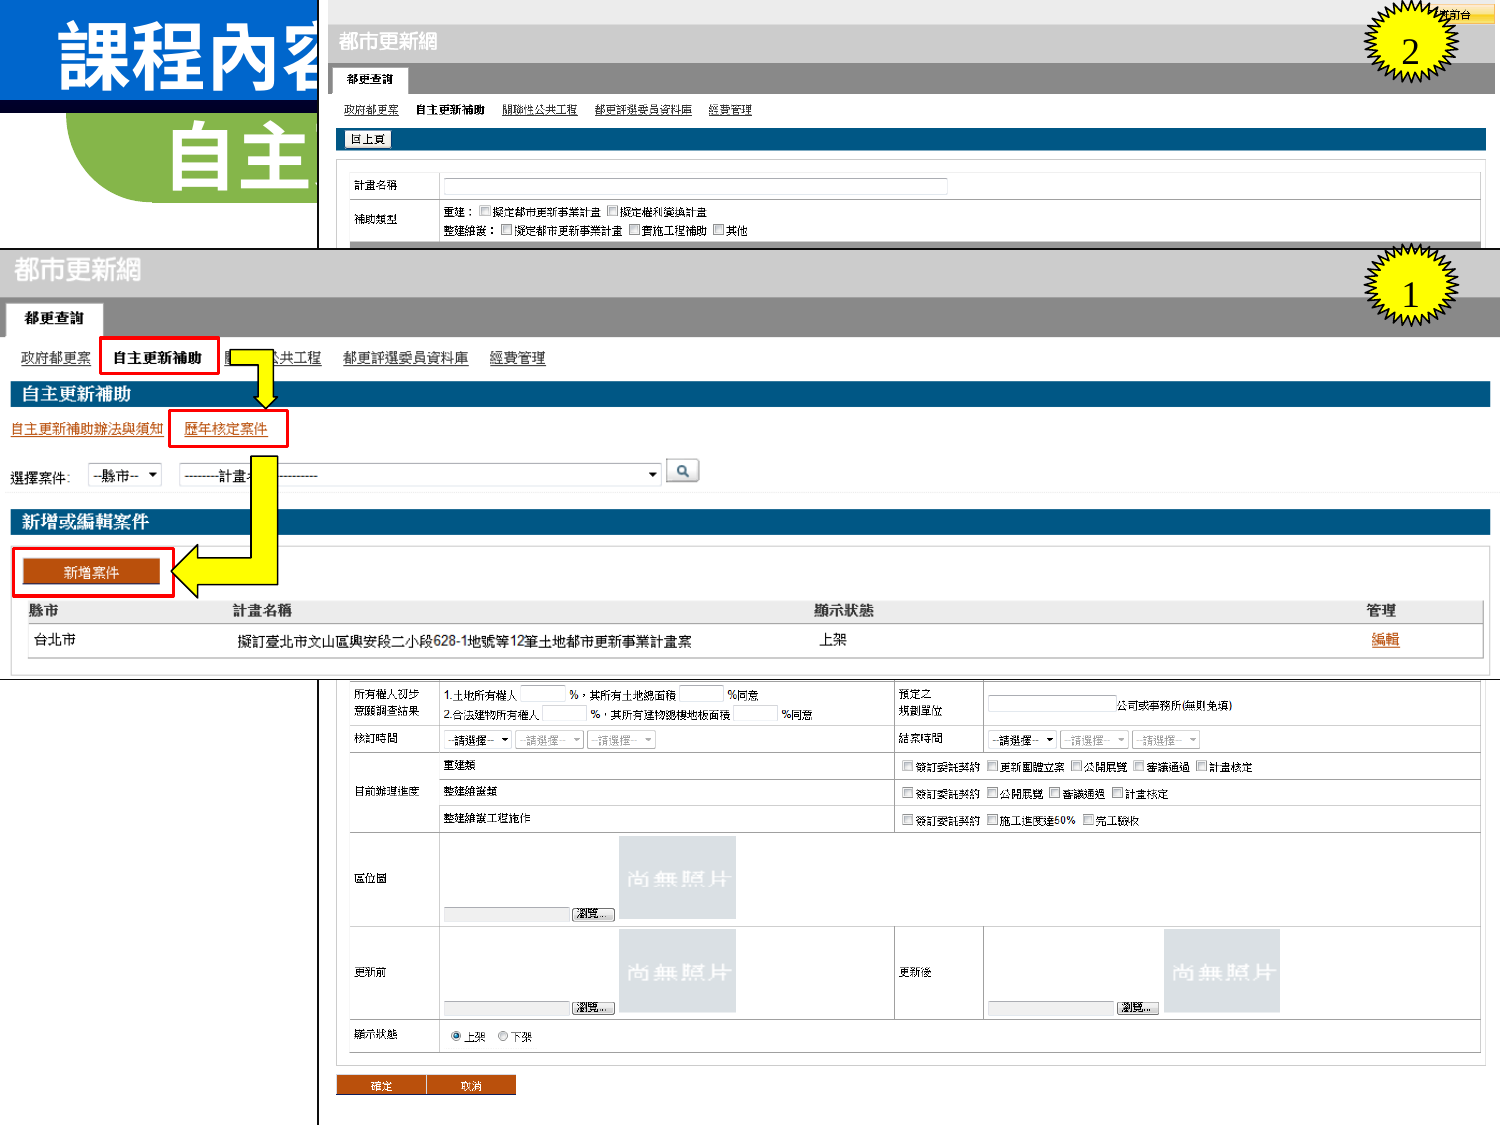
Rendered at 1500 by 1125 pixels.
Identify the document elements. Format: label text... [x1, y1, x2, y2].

picture [1412, 0, 1420, 8]
text_box 2 [1364, 0, 1459, 83]
text_box 課程內容 [41, 1, 317, 102]
text_box [230, 349, 278, 409]
title 自主更新案資料新增 [147, 102, 317, 202]
picture [1403, 0, 1411, 8]
picture [0, 249, 1500, 679]
picture [319, 680, 1500, 1125]
text_box 1 [1364, 243, 1459, 327]
picture [319, 0, 1500, 248]
text_box [171, 456, 278, 598]
